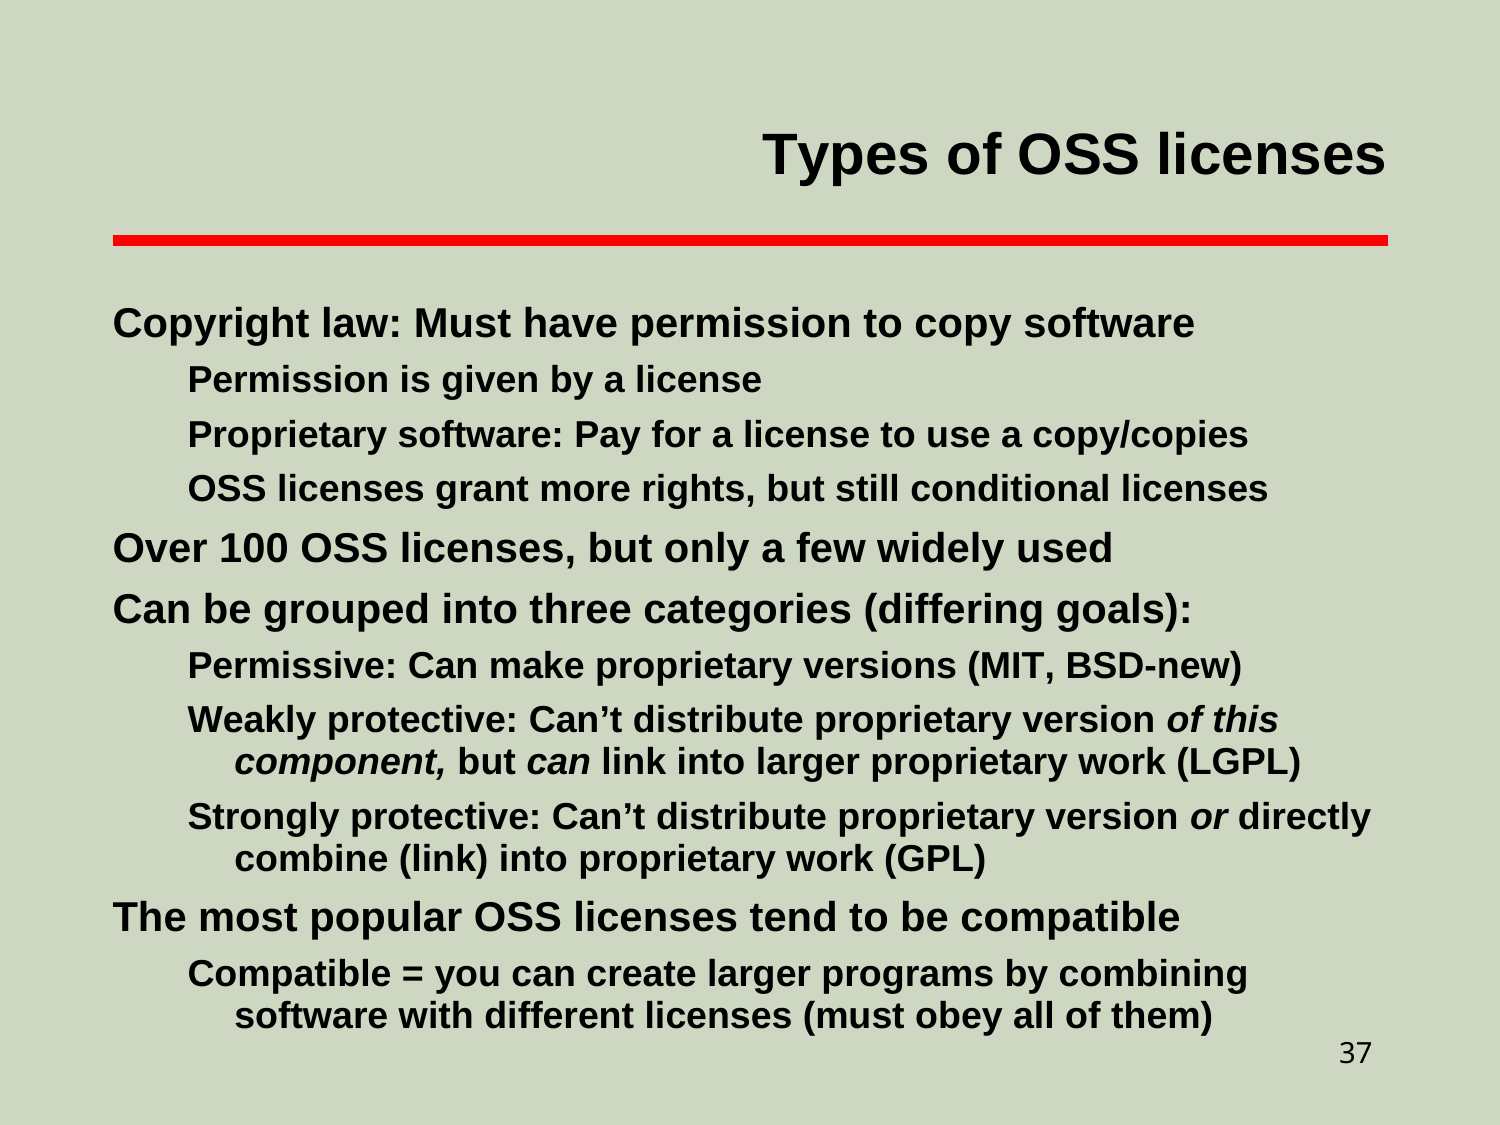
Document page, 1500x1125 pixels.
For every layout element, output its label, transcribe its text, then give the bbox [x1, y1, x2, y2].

title Types of OSS licenses [337, 93, 1388, 217]
list Copyright law: Must have permission to copy software Permission is given by a license Proprietary software: Pay for a license to use a copy/copies OSS licenses grant more rights, but still conditional licenses Over 100 OSS licenses, but only a few widely used Can be grouped into three categories (differing goals): Permissive: Can make proprietary versions (MIT, BSD-new) Weakly protective: Can’t distribute proprietary version of this component, but can link into larger proprietary work (LGPL) Strongly protective: Can’t distribute proprietary version or directly combine (link) into proprietary work (GPL) The most popular OSS licenses tend to be compatible Compatible = you can create larger programs by combining software with different licenses (must obey all of them) [112, 299, 1388, 1084]
